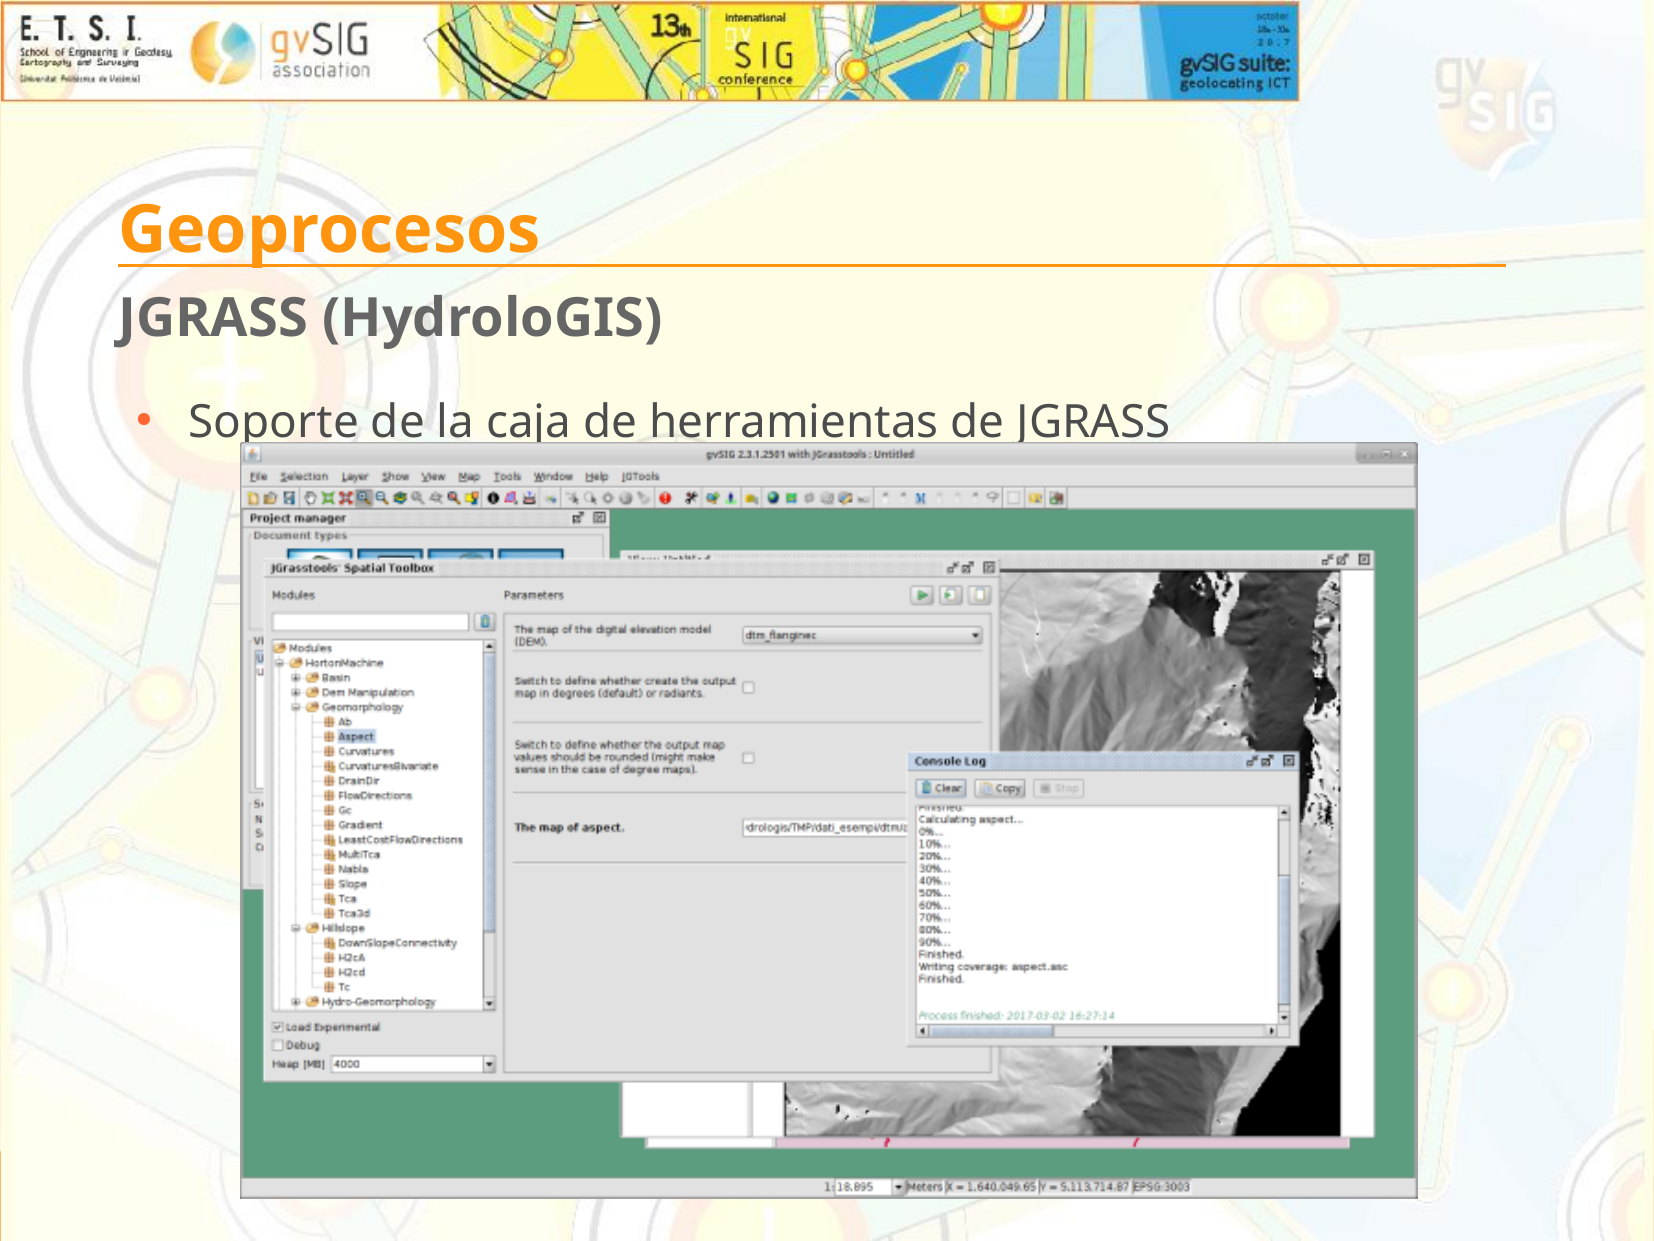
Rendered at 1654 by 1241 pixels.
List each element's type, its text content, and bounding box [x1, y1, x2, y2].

picture [0, 0, 1654, 1241]
text_box JGRASS (HydroloGIS) [118, 252, 1418, 379]
list Soporte de la caja de herramientas de JGRASS [118, 311, 1506, 1093]
title Geoprocesos [118, 177, 1607, 276]
